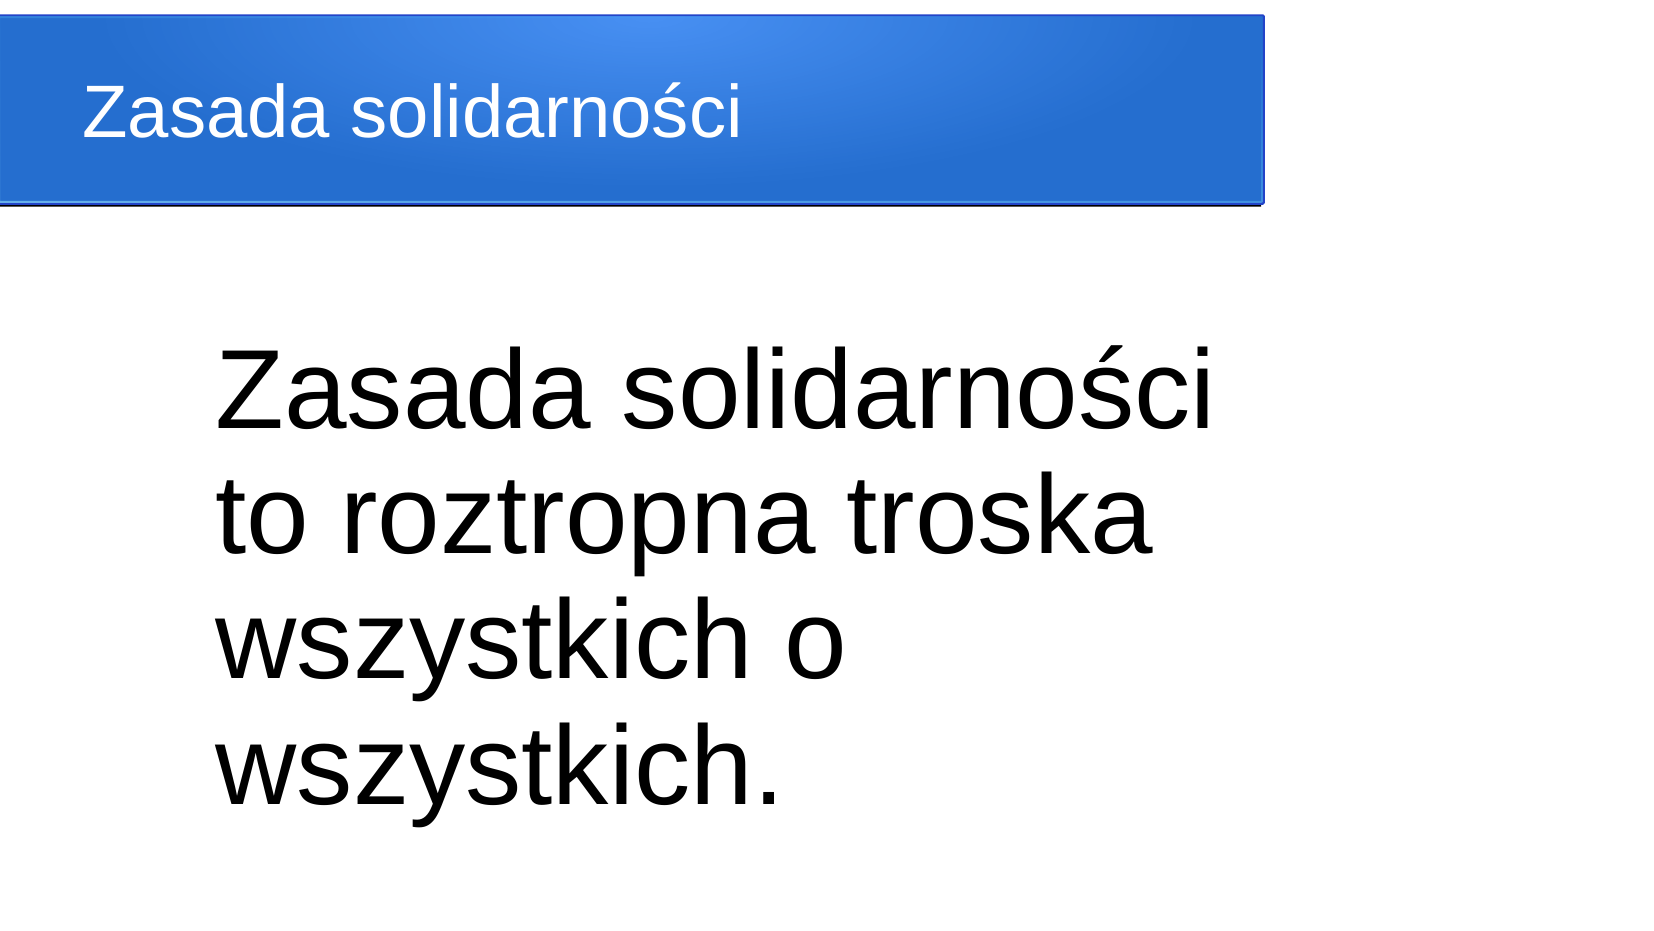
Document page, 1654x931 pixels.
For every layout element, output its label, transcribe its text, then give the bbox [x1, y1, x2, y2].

text_box Zasada solidarności to roztropna troska wszystkich o wszystkich. [200, 318, 1405, 836]
title Zasada solidarności [82, 35, 1235, 189]
